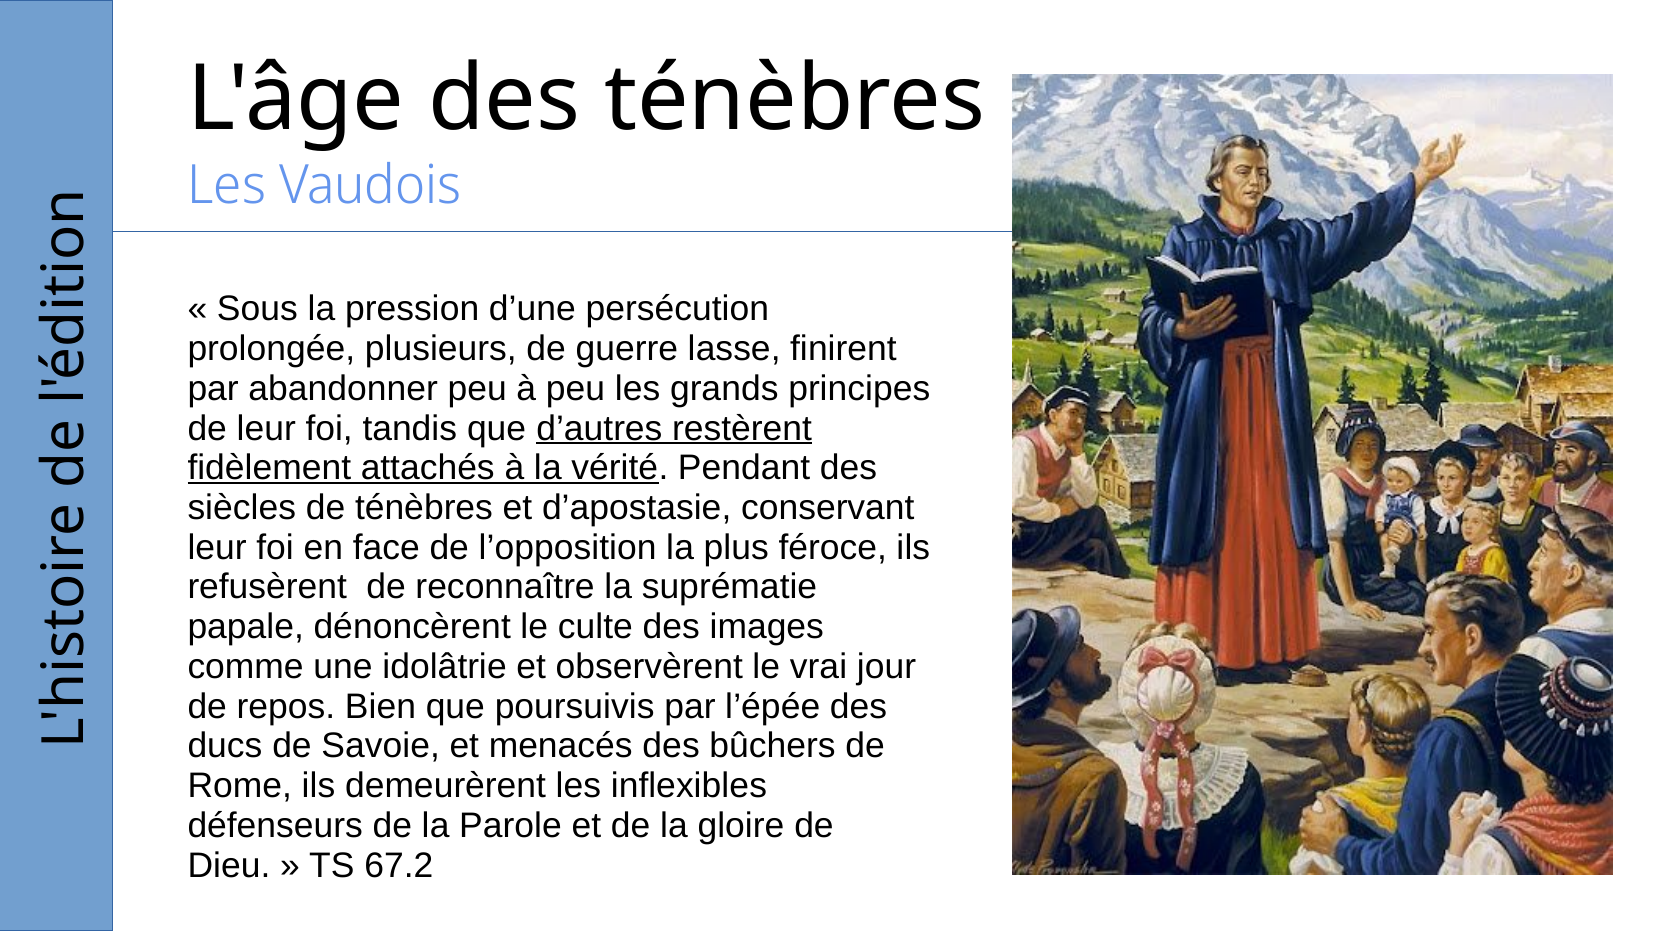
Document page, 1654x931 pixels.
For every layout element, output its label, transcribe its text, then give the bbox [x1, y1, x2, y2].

title Les Vaudois [187, 232, 1012, 239]
text_box [0, 0, 113, 931]
subtitle « Sous la pression d’une persécution prolongée, plusieurs, de guerre lasse, finirent par abandonner peu à peu les grands principes de leur foi, tandis que d’autres restèrent fidèlement attachés à la vérité. Pendant des siècles de ténèbres et d’apostasie, conservant leur foi en face de l’opposition la plus féroce, ils refusèrent de reconnaître la suprématie papale, dénoncèrent le culte des images comme une idolâtrie et observèrent le vrai jour de repos. Bien que poursuivis par l’épée des ducs de Savoie, et menacés des bûchers de Rome, ils demeurèrent les inflexibles défenseurs de la Parole et de la gloire de Dieu. » TS 67.2 [187, 288, 938, 885]
text_box L'histoire de l'édition [13, 37, 105, 901]
title L'âge des ténèbres [187, 33, 1571, 125]
title Les Vaudois [187, 125, 1012, 231]
picture [1012, 74, 1613, 875]
